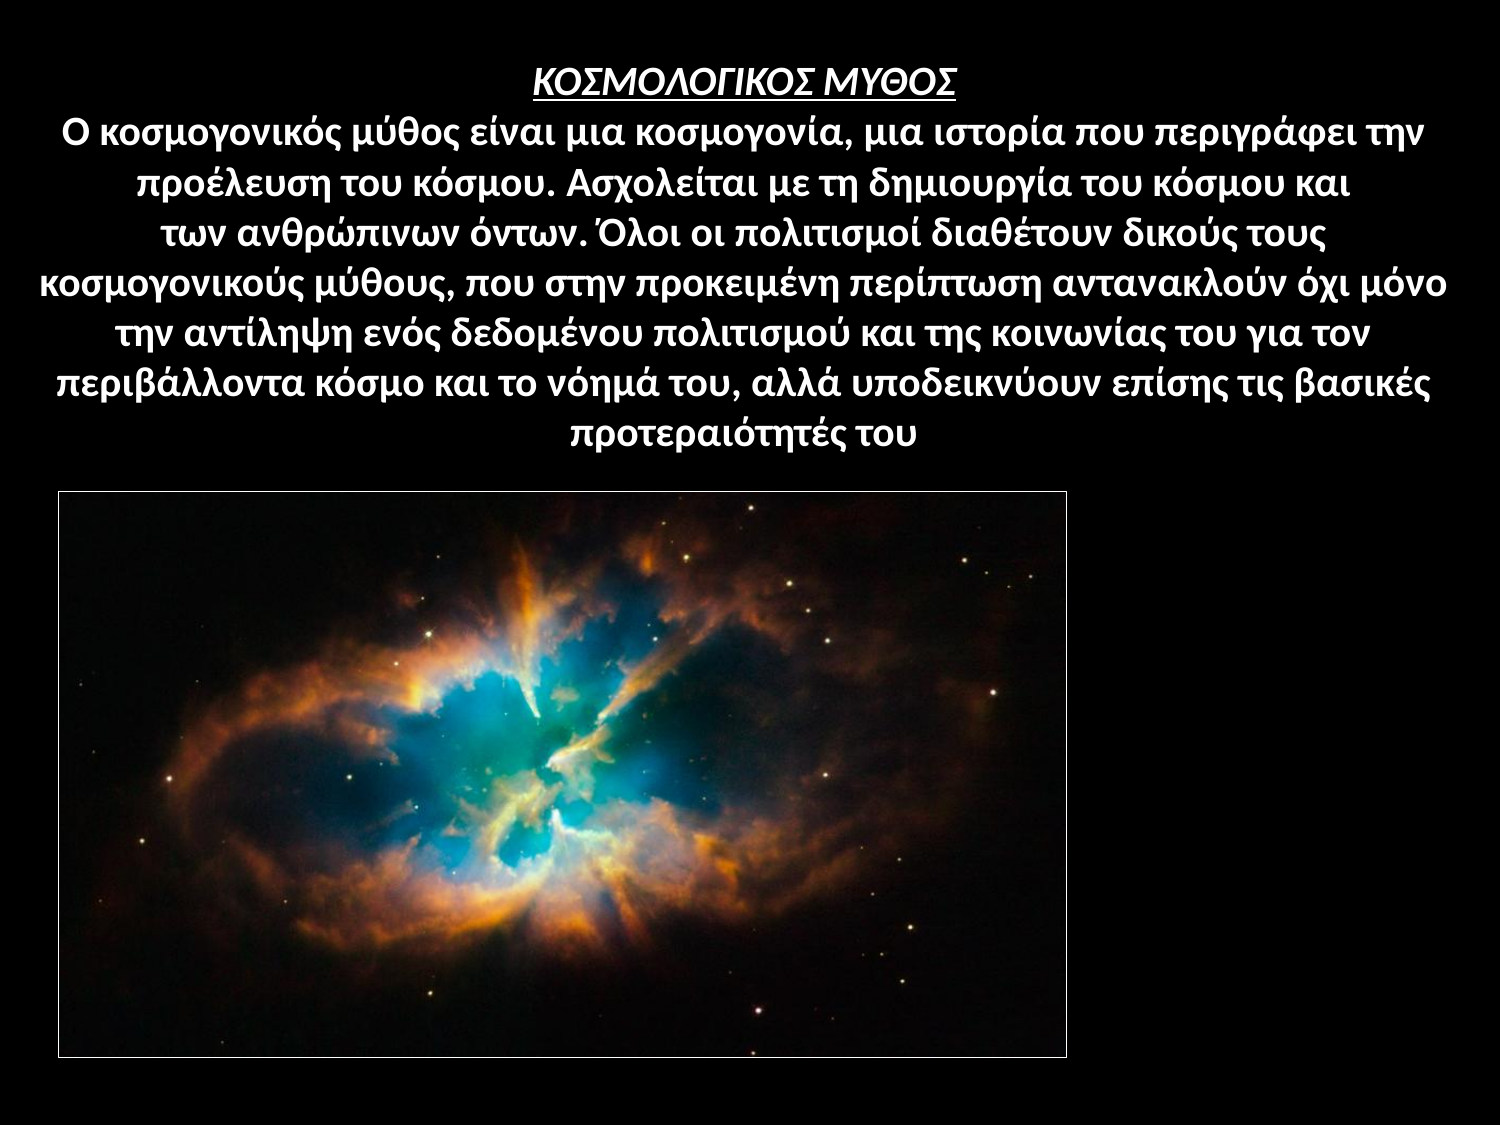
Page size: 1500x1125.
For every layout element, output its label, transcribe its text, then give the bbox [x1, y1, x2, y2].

text_box ΚΟΣΜΟΛΟΓΙΚΟΣ ΜΥΘΟΣ Ο κοσμογονικός μύθος είναι μια κοσμογονία, μια ιστορία που περιγράφει την προέλευση του κόσμου. Ασχολείται με τη δημιουργία του κόσμου και των ανθρώπινων όντων. Όλοι οι πολιτισμοί διαθέτουν δικούς τους κοσμογονικούς μύθους, που στην προκειμένη περίπτωση αντανακλούν όχι μόνο την αντίληψη ενός δεδομένου πολιτισμού και της κοινωνίας του για τον περιβάλλοντα κόσμο και το νόημά του, αλλά υποδεικνύουν επίσης τις βασικές προτεραιότητές του [23, 46, 1465, 462]
picture [58, 491, 1067, 1057]
